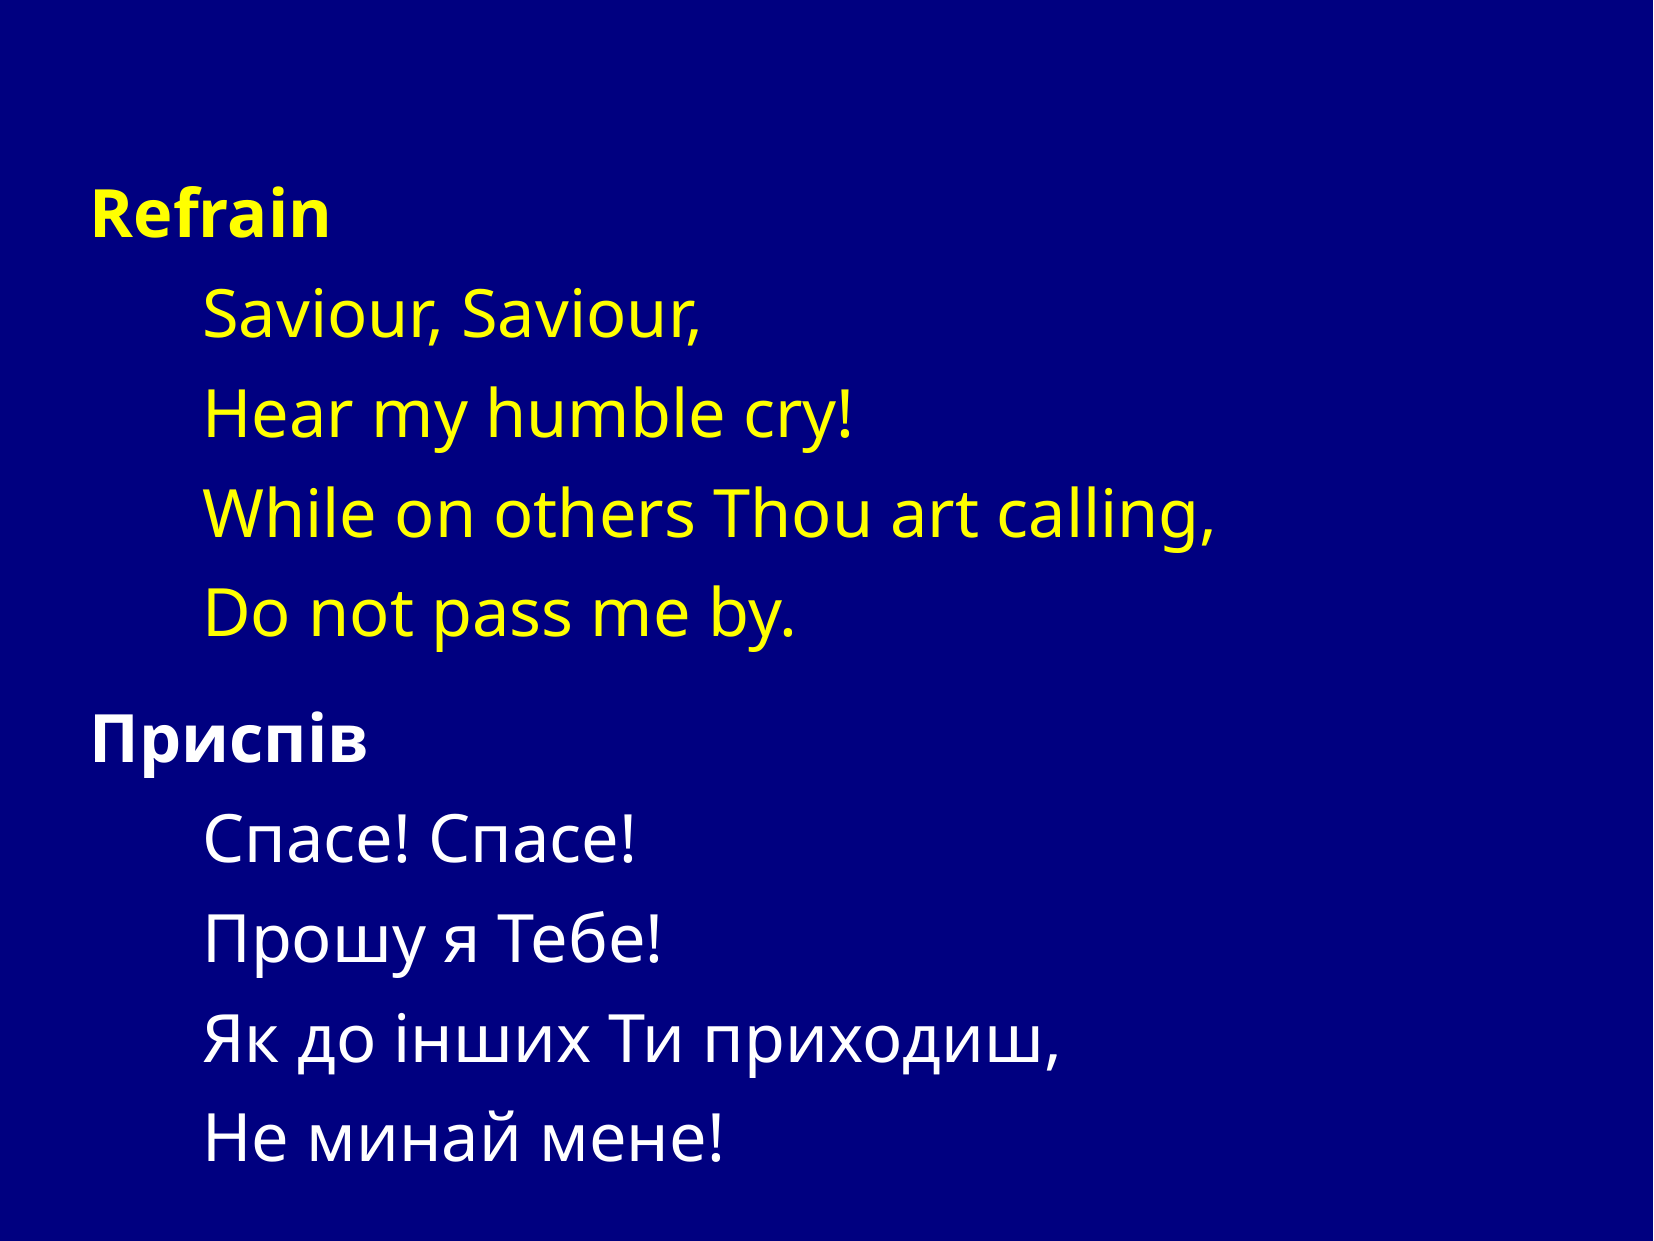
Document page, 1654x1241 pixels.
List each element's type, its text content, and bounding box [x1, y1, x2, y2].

text_box Приспів Спасе! Спасе! Прошу я Тебе! Як до інших Ти приходиш, Не минай мене! [75, 675, 1576, 1163]
text_box Refrain Saviour, Saviour, Hear my humble cry! While on others Thou art calling, Do not pass me by. [75, 150, 1576, 638]
